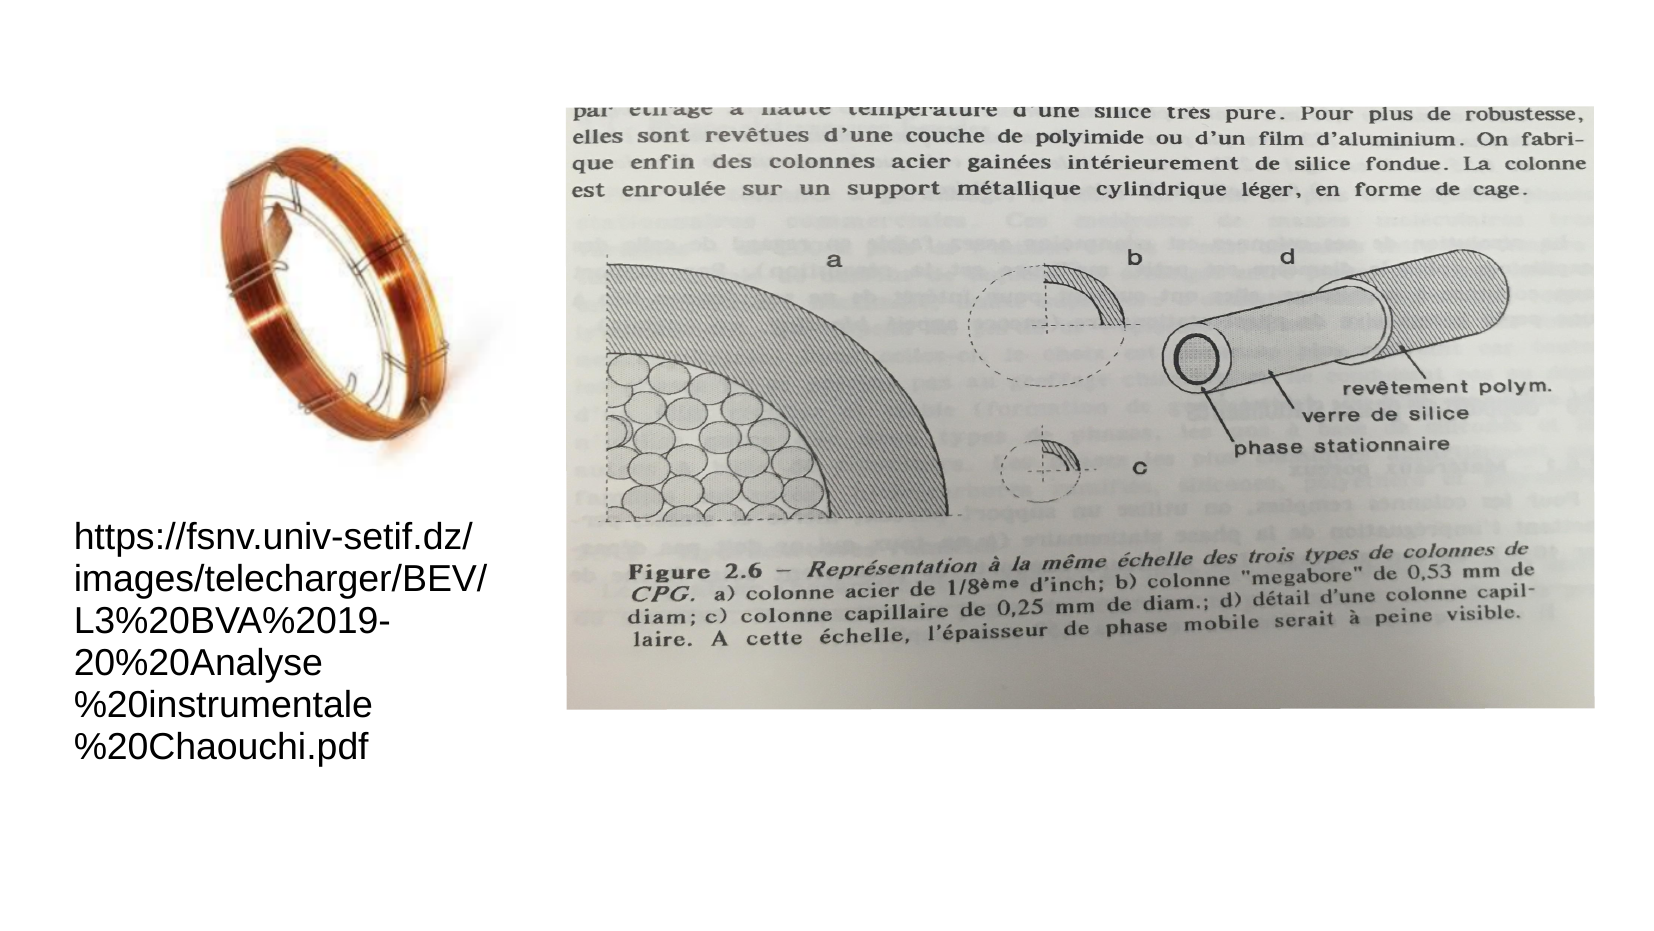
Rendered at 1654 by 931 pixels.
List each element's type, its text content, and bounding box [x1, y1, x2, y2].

picture [565, 106, 1595, 710]
picture [129, 112, 527, 485]
text_box https://fsnv.univ-setif.dz/images/telecharger/BEV/L3%20BVA%2019-20%20Analyse%20instrumentale%20Chaouchi.pdf [59, 508, 579, 776]
